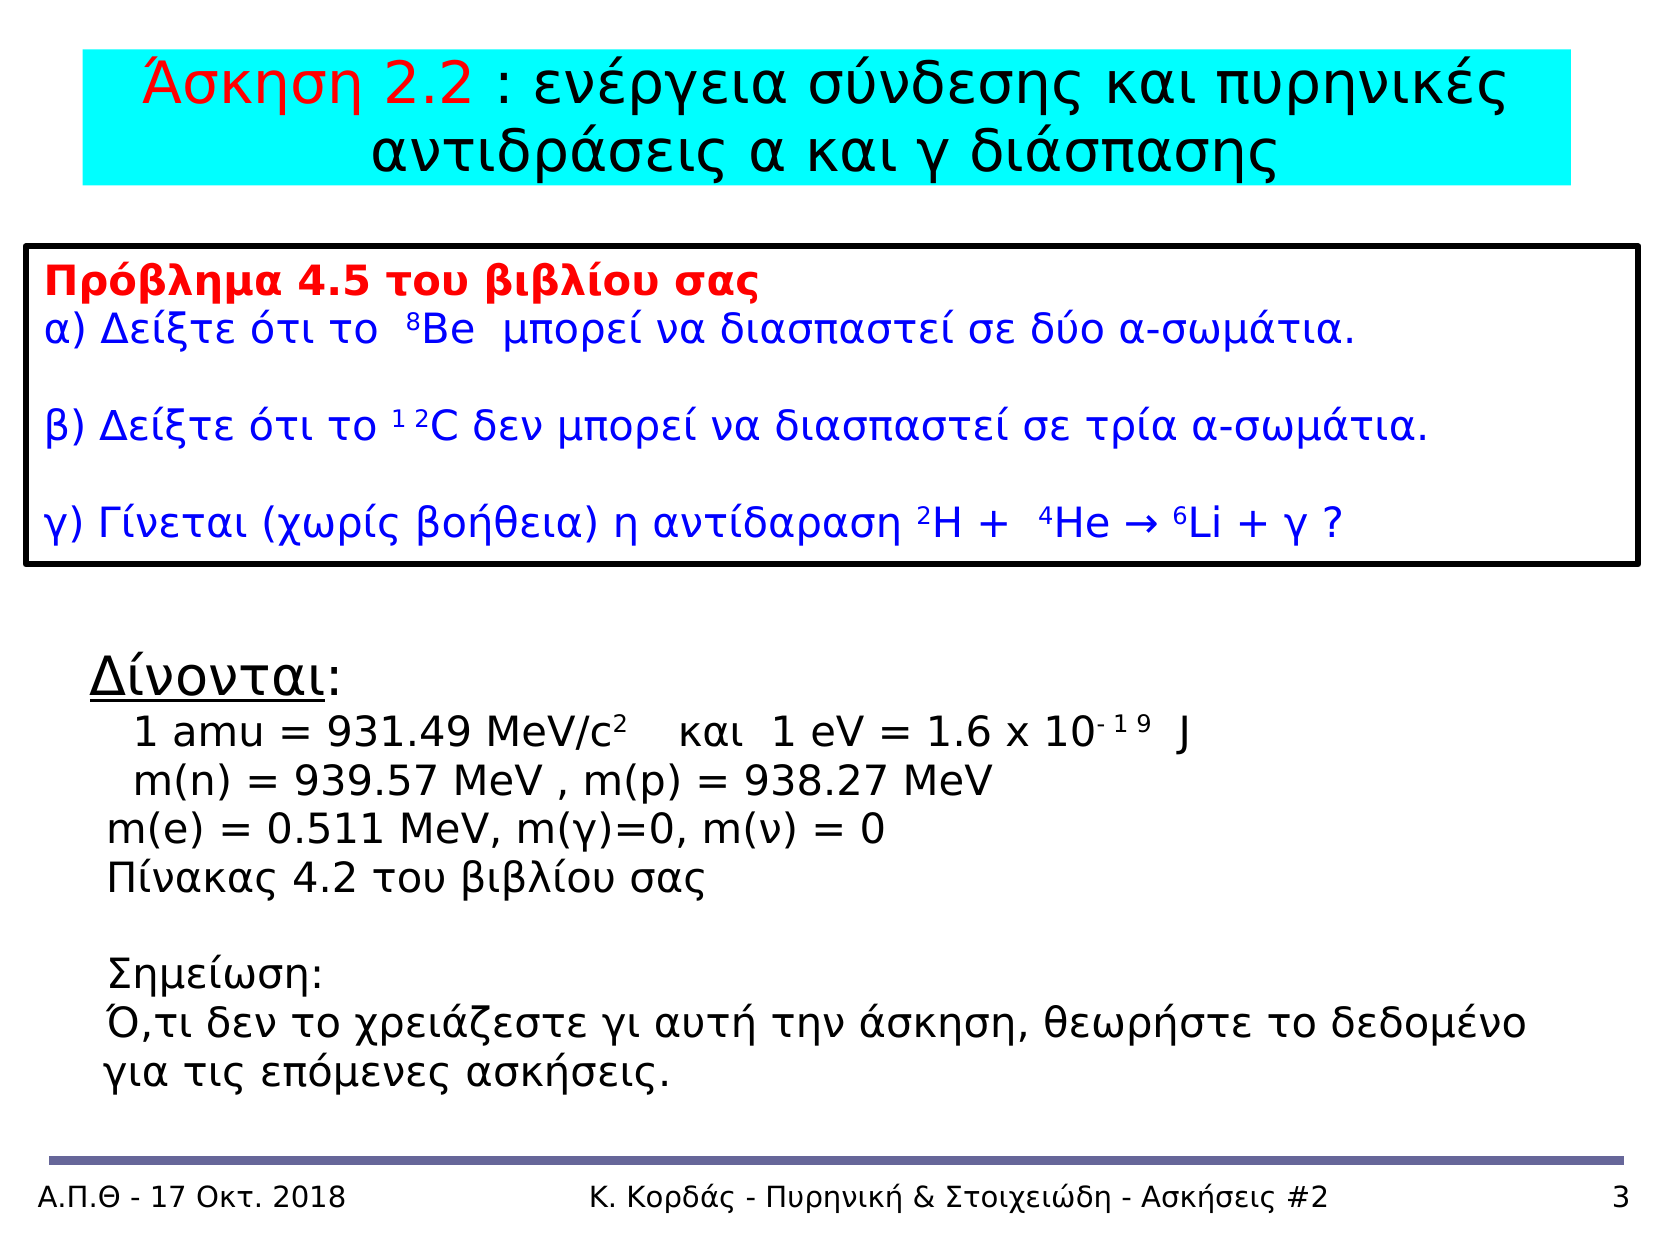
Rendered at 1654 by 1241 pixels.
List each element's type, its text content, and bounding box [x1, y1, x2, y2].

text_box Δίνονται: 1 amu = 931.49 MeV/c2 και 1 eV = 1.6 x 10- 1 9 J m(n) = 939.57 MeV , m(p) = 938.27 MeV m(e) = 0.511 MeV, m(γ)=0, m(ν) = 0 Πίνακας 4.2 του βιβλίου σας Σημείωση: Ό,τι δεν το χρειάζεστε γι αυτή την άσκηση, θεωρήστε το δεδομένο για τις επόμενες ασκήσεις. [75, 637, 1613, 1109]
text_box Πρόβλημα 4.5 του βιβλίου σας α) Δείξτε ότι το 8Be μπορεί να διασπαστεί σε δύο α-σωμάτια. β) ∆είξτε ότι το 1 2C δεν μπορεί να διασπαστεί σε τρία α-σωμάτια. γ) Γίνεται (χωρίς βοήθεια) η αντίδαραση 2Η + 4Ηe → 6Li + γ ? [25, 246, 1639, 565]
list [43, 556, 1619, 1240]
title Άσκηση 2.2 : ενέργεια σύνδεσης και πυρηνικές αντιδράσεις α και γ διάσπασης [82, 49, 1571, 186]
